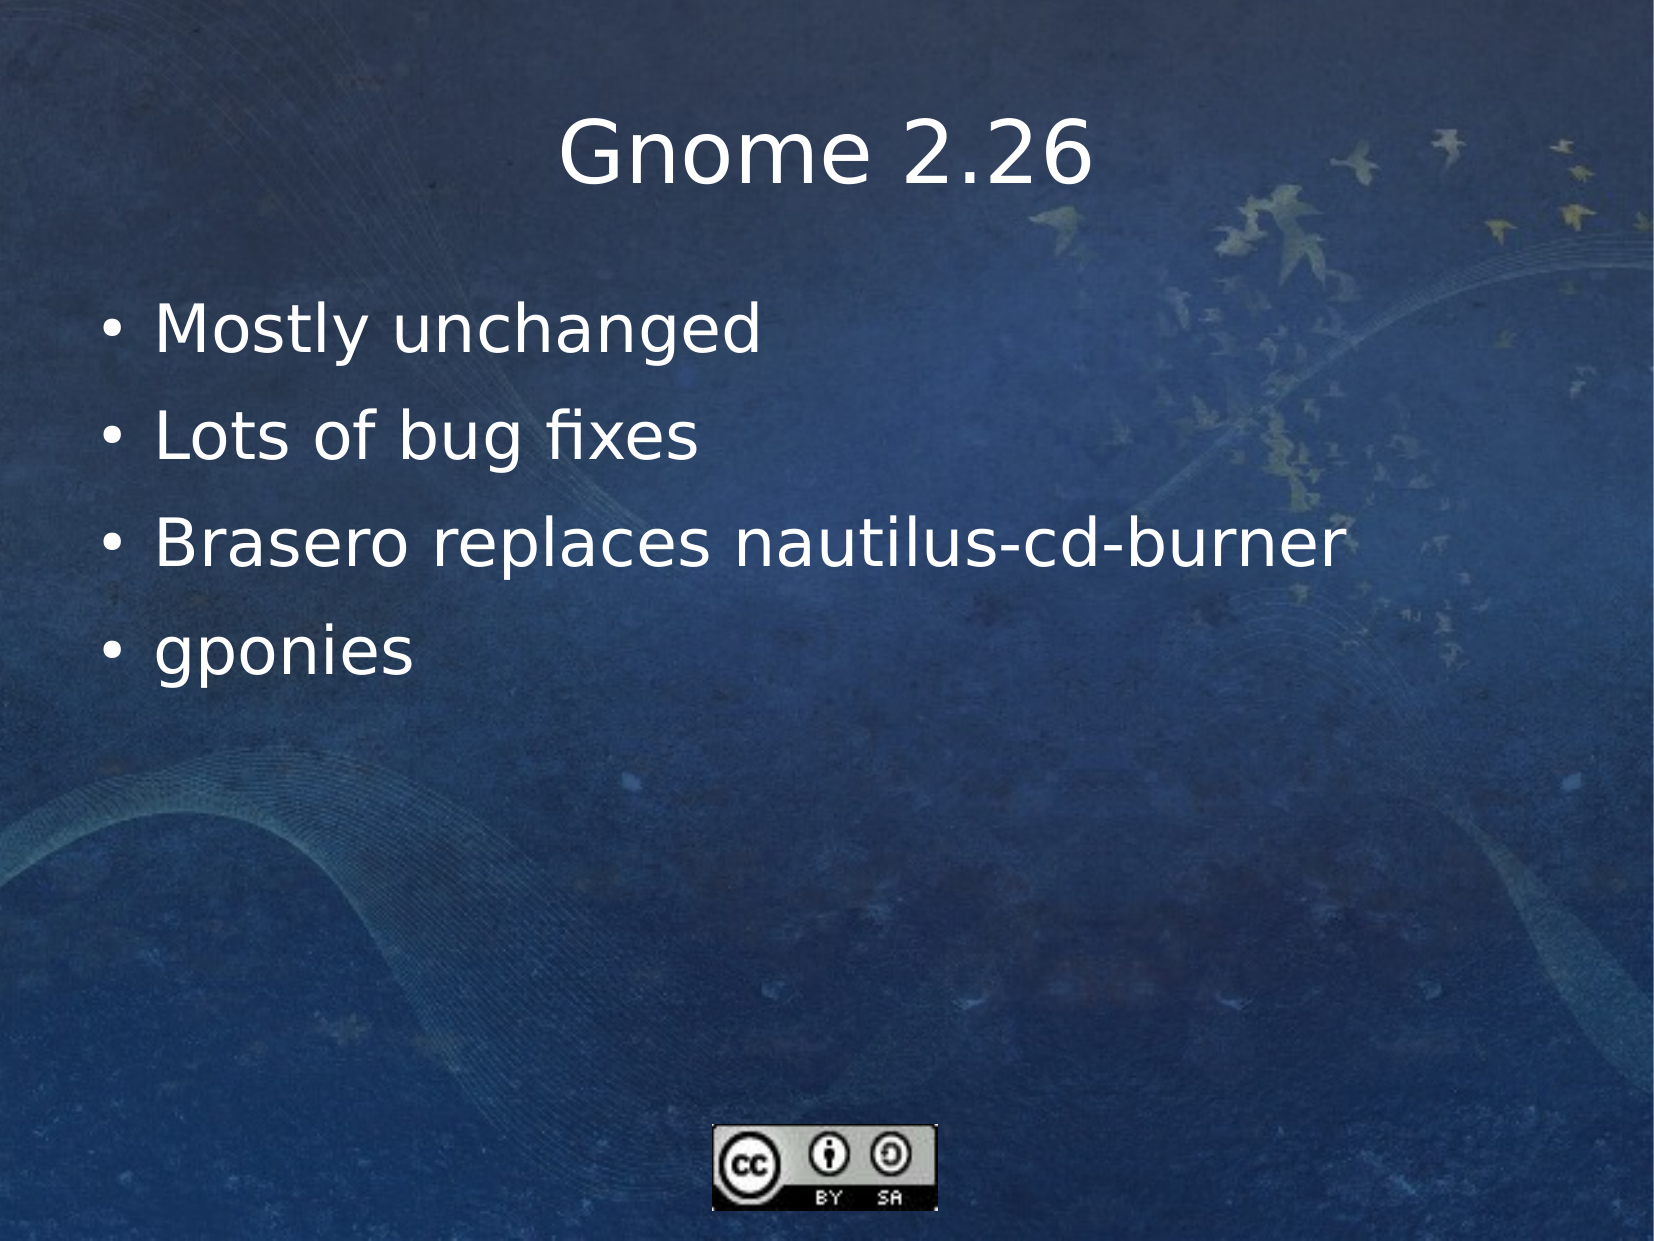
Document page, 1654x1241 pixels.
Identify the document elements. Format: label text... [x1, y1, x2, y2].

picture [0, 0, 1654, 1241]
title Gnome 2.26 [82, 56, 1571, 250]
list Mostly unchanged Lots of bug fixes Brasero replaces nautilus-cd-burner gponies [82, 290, 1571, 1094]
